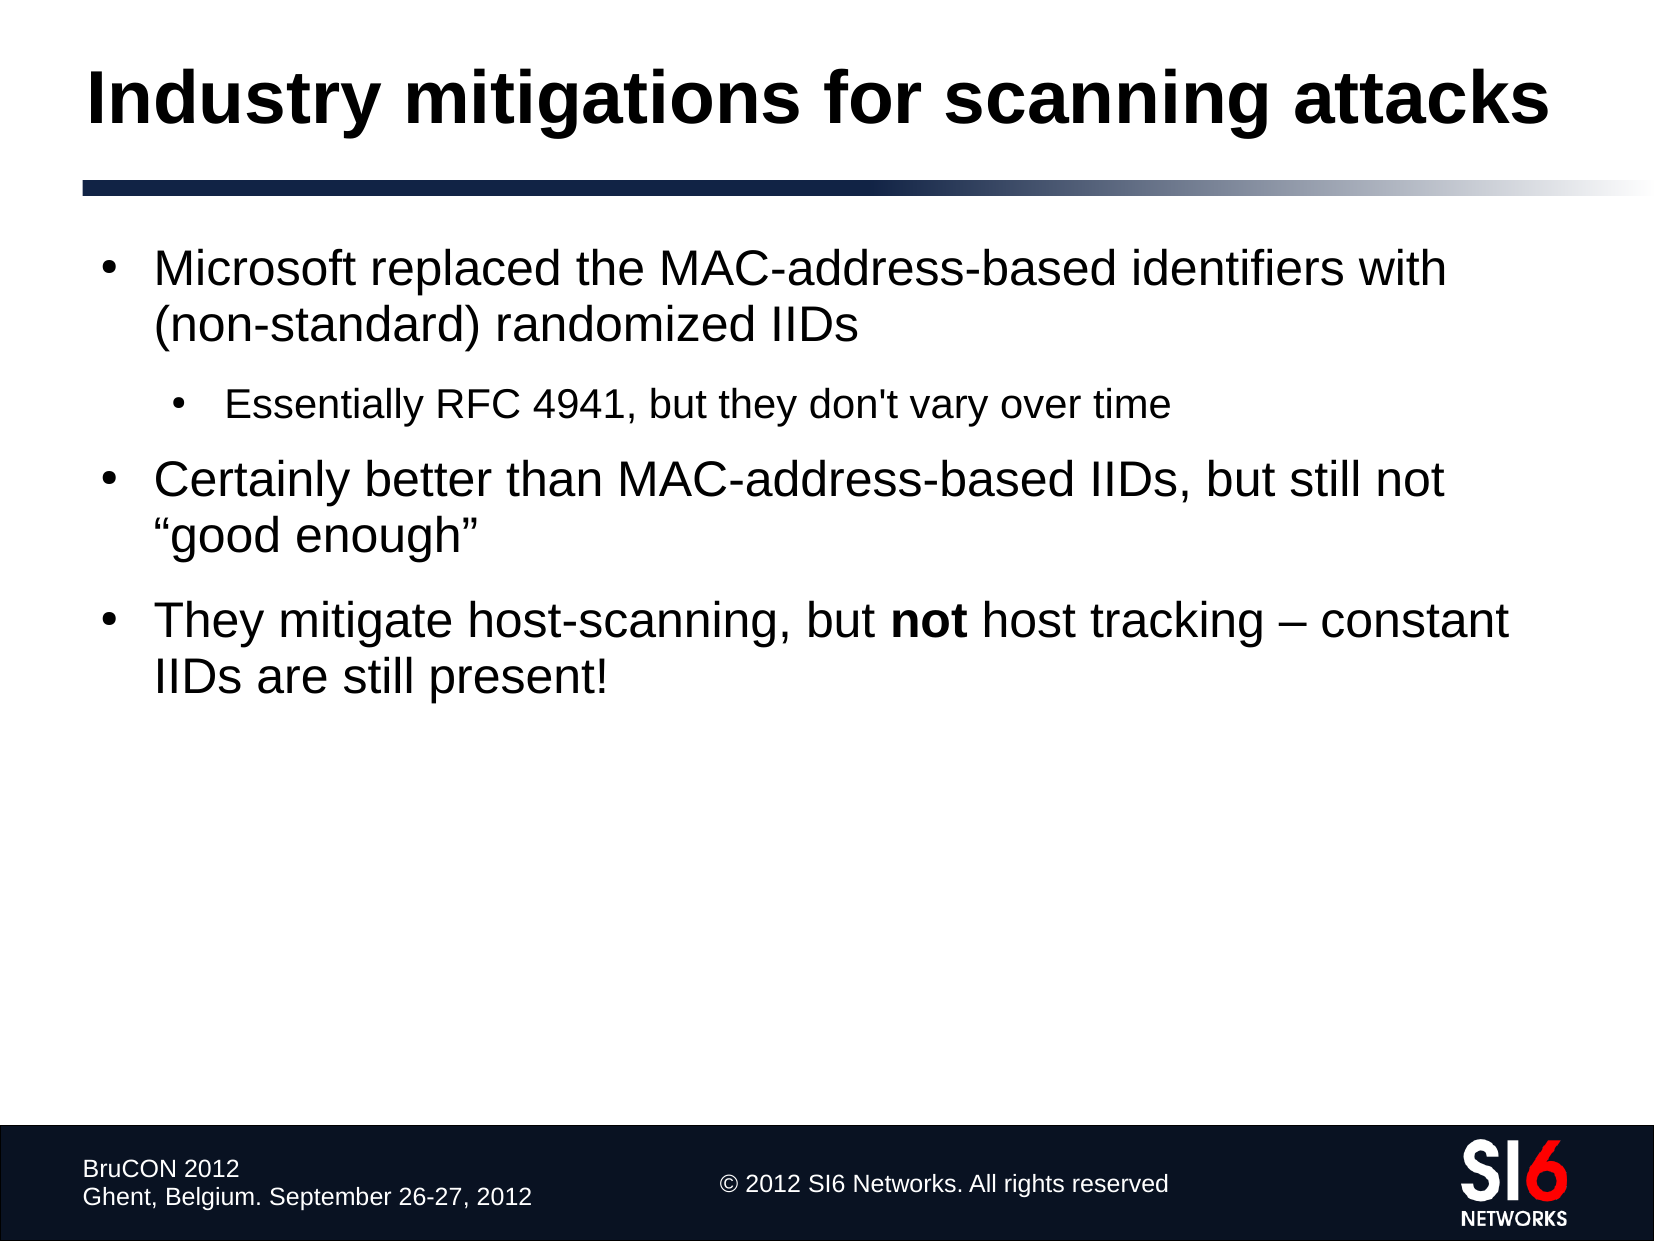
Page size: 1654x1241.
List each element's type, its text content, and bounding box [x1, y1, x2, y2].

picture [1461, 1139, 1567, 1226]
list Microsoft replaced the MAC-address-based identifiers with (non-standard) randomized IIDs Essentially RFC 4941, but they don't vary over time Certainly better than MAC-address-based IIDs, but still not “good enough” They mitigate host-scanning, but not host tracking – constant IIDs are still present! [82, 240, 1571, 1059]
title Industry mitigations for scanning attacks [86, 30, 1576, 166]
